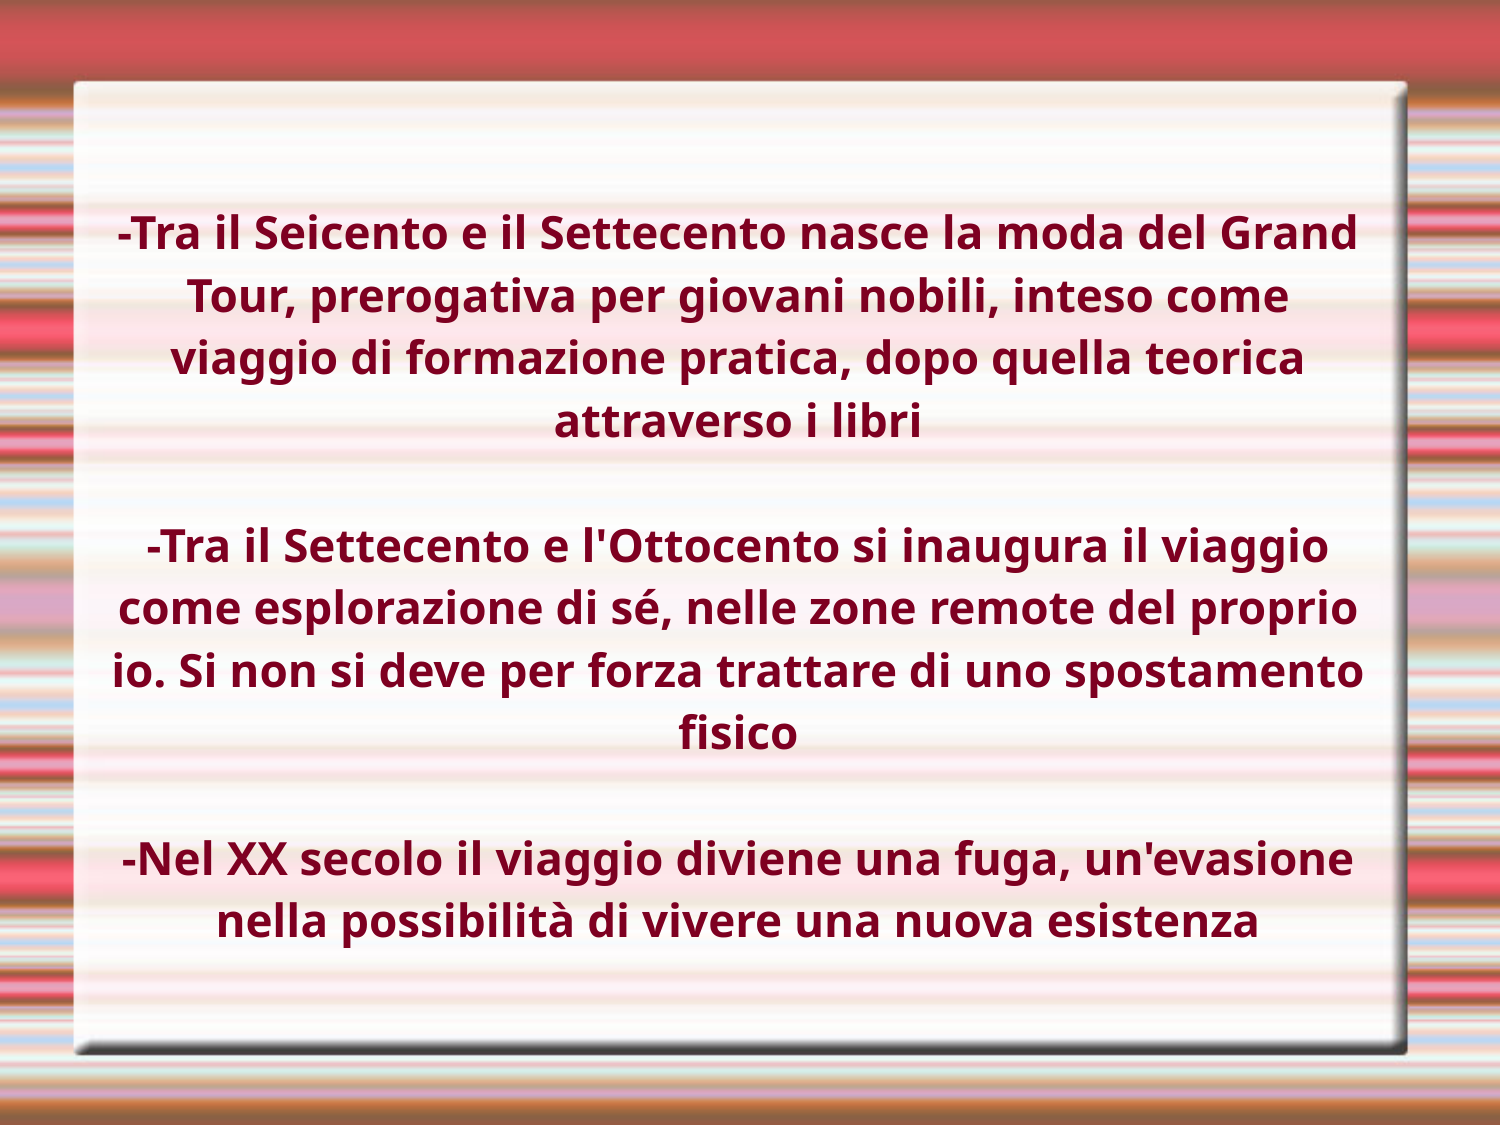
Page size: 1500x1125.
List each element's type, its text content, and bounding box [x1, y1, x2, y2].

title -Tra il Seicento e il Settecento nasce la moda del Grand Tour, prerogativa per giovani nobili, inteso come viaggio di formazione pratica, dopo quella teorica attraverso i libri -Tra il Settecento e l'Ottocento si inaugura il viaggio come esplorazione di sé, nelle zone remote del proprio io. Si non si deve per forza trattare di uno spostamento fisico -Nel XX secolo il viaggio diviene una fuga, un'evasione nella possibilità di vivere una nuova esistenza [88, 88, 1388, 1063]
picture [0, 0, 1500, 1125]
